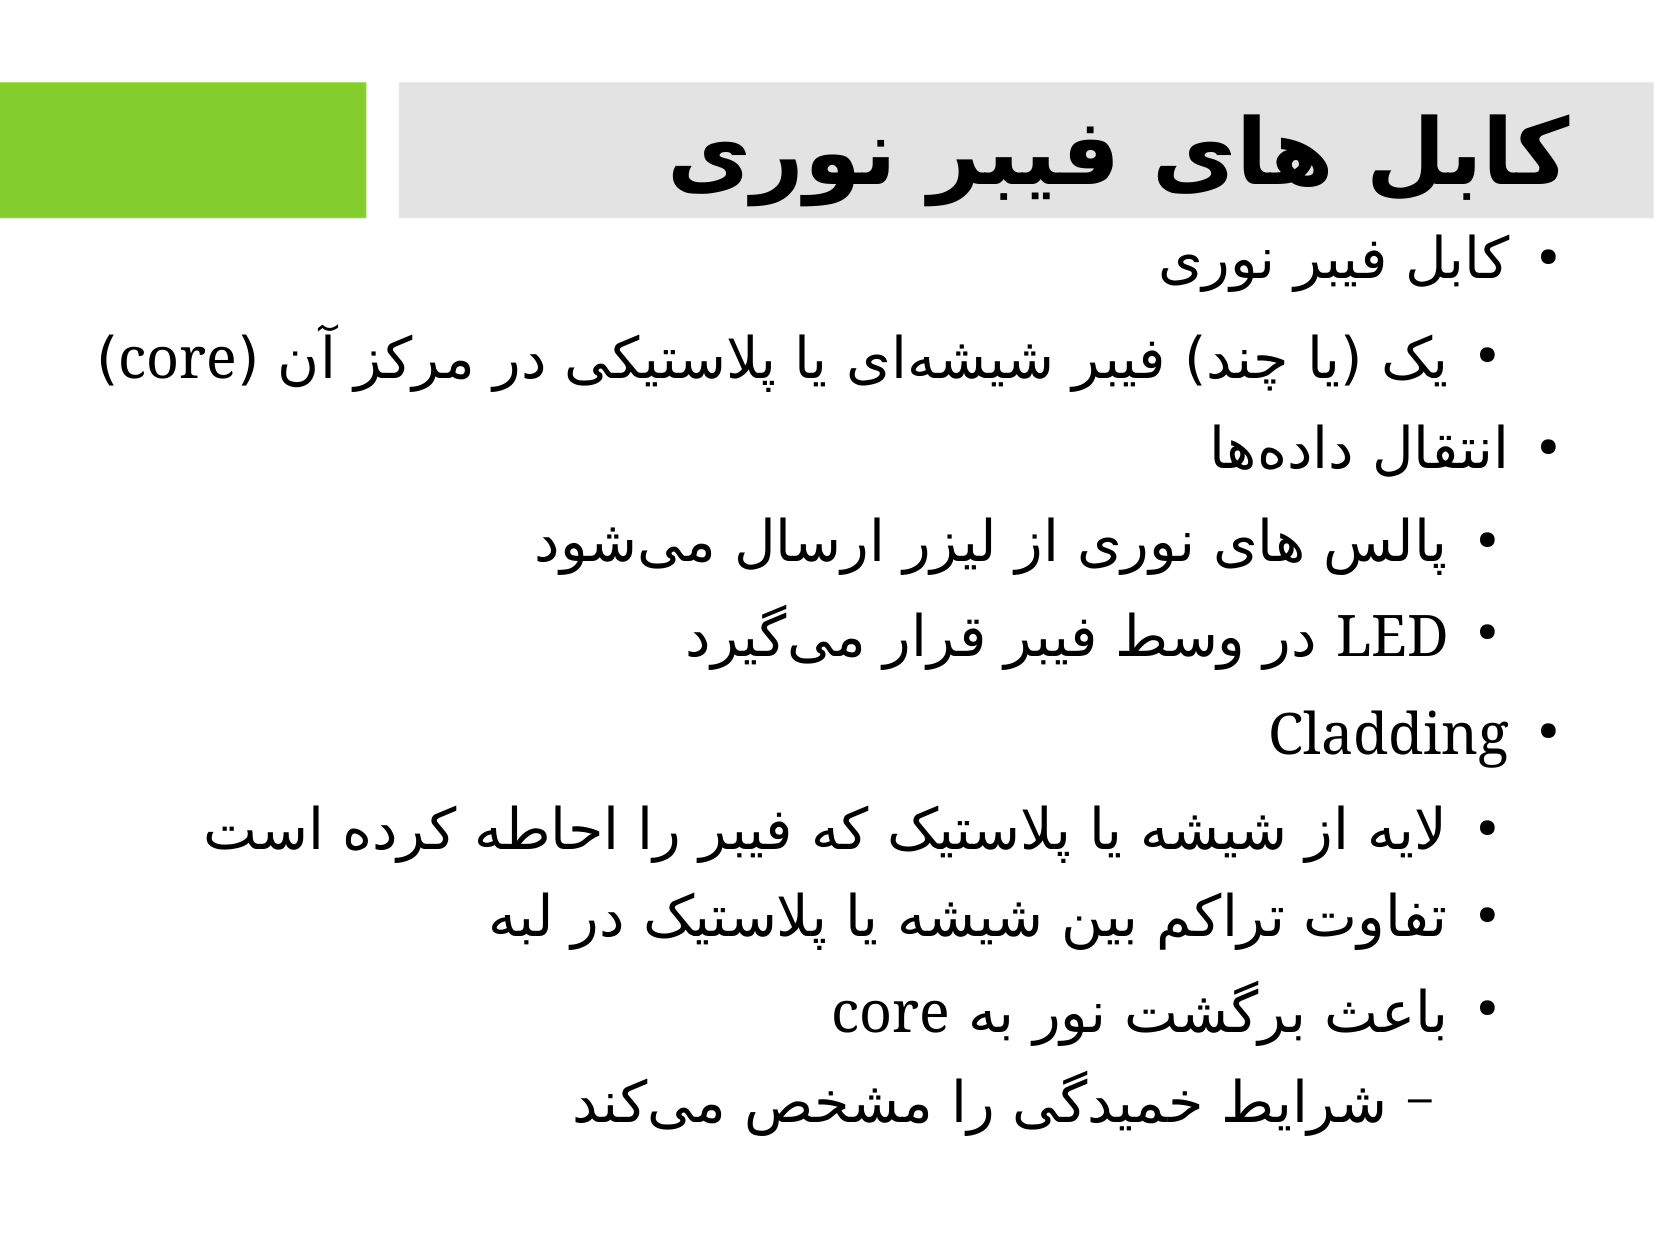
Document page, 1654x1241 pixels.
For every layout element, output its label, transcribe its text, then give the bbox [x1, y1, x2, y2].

picture [0, 0, 1654, 1241]
title کابل های فیبر نوری [82, 49, 1571, 225]
list کابل فیبر نوری یک (یا چند) فیبر شیشه‌ای یا پلاستیکی در مرکز آن (core) انتقال داده‌ها پالس های نوری از لیزر ارسال می‌شود LED در وسط فیبر قرار می‌گیرد Cladding لایه از شیشه یا پلاستیک که فیبر را احاطه کرده است تفاوت تراکم بین شیشه یا پلاستیک در لبه باعث برگشت نور به‌ core شرایط خمیدگی را مشخص می‌کند [82, 225, 1571, 1182]
